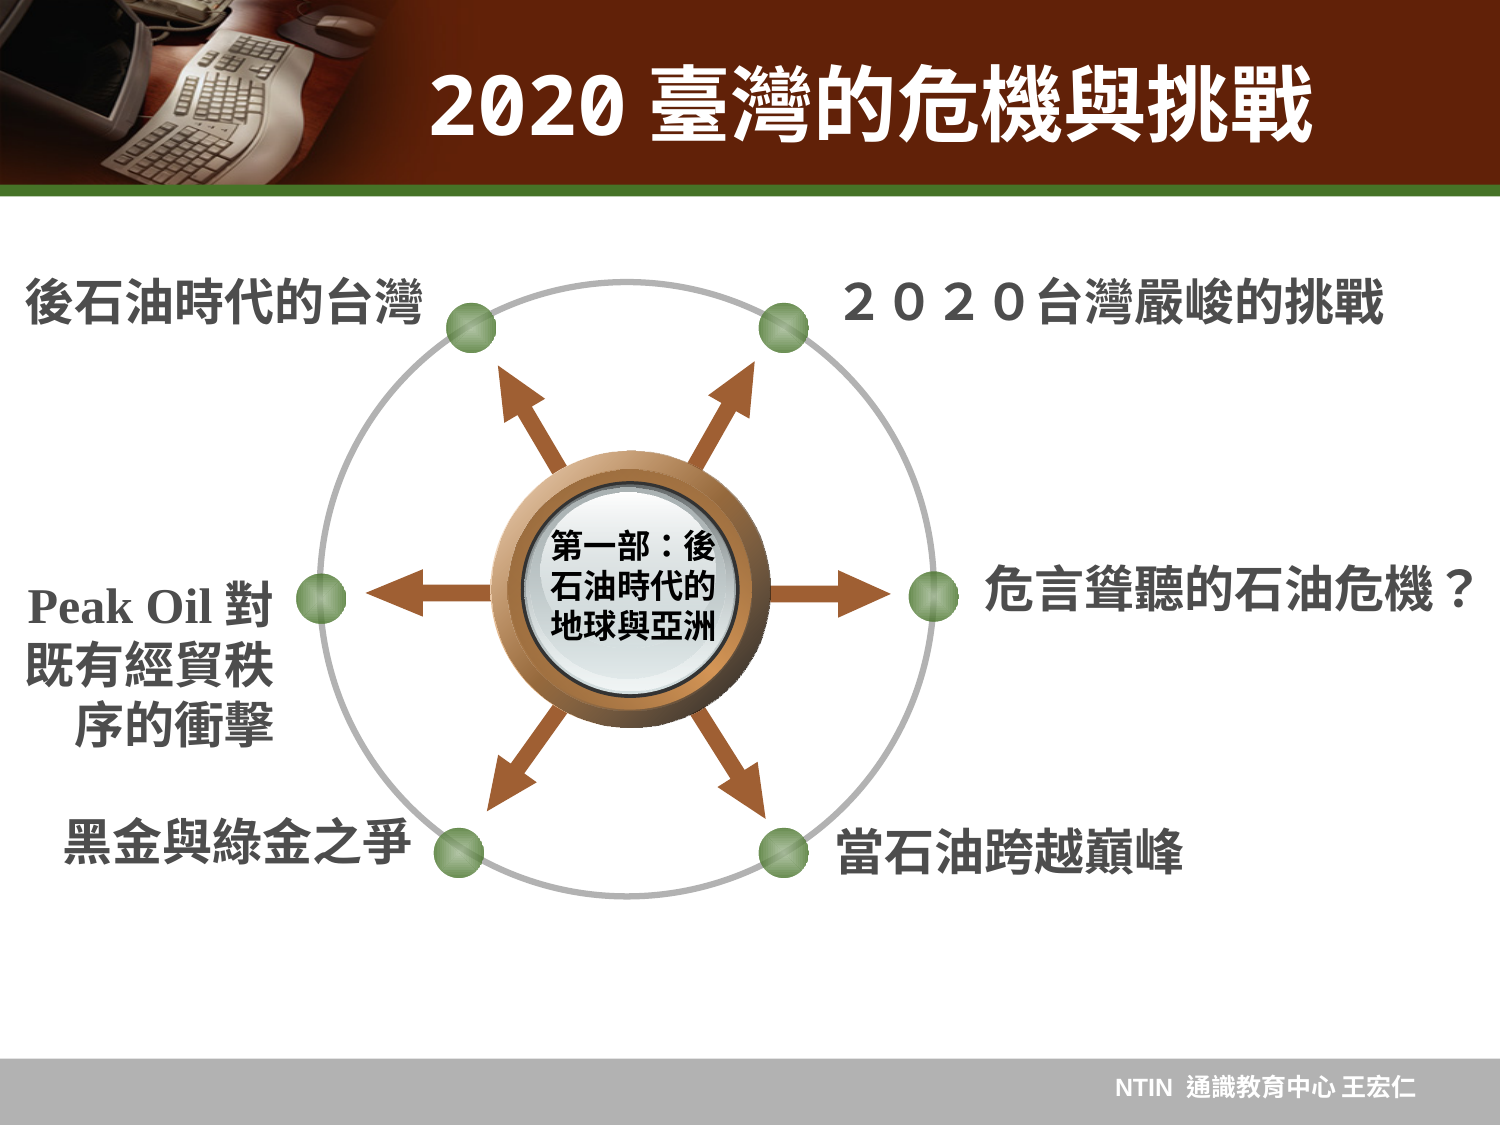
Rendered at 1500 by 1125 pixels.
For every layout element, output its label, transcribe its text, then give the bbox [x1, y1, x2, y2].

text_box [365, 361, 891, 819]
text_box 黑金與綠金之爭 [47, 802, 428, 878]
text_box [296, 573, 347, 624]
text_box [433, 827, 484, 878]
title 2020臺灣的危機與挑戰 [412, 45, 1500, 138]
text_box [908, 571, 959, 622]
text_box Peak Oil對既有經貿秩序的衝擊 [6, 565, 290, 762]
text_box [758, 302, 809, 353]
text_box 第一部：後石油時代的地球與亞洲 [521, 517, 747, 653]
text_box 危言聳聽的石油危機？ [969, 549, 1500, 626]
text_box NTIN 通識教育中心 王宏仁 [962, 1063, 1438, 1114]
text_box 當石油跨越巔峰 [819, 812, 1200, 888]
text_box [446, 302, 497, 353]
text_box ２０２０台灣嚴峻的挑戰 [819, 262, 1400, 338]
text_box [758, 827, 809, 878]
text_box 後石油時代的台灣 [9, 262, 440, 338]
picture [0, 0, 1500, 184]
